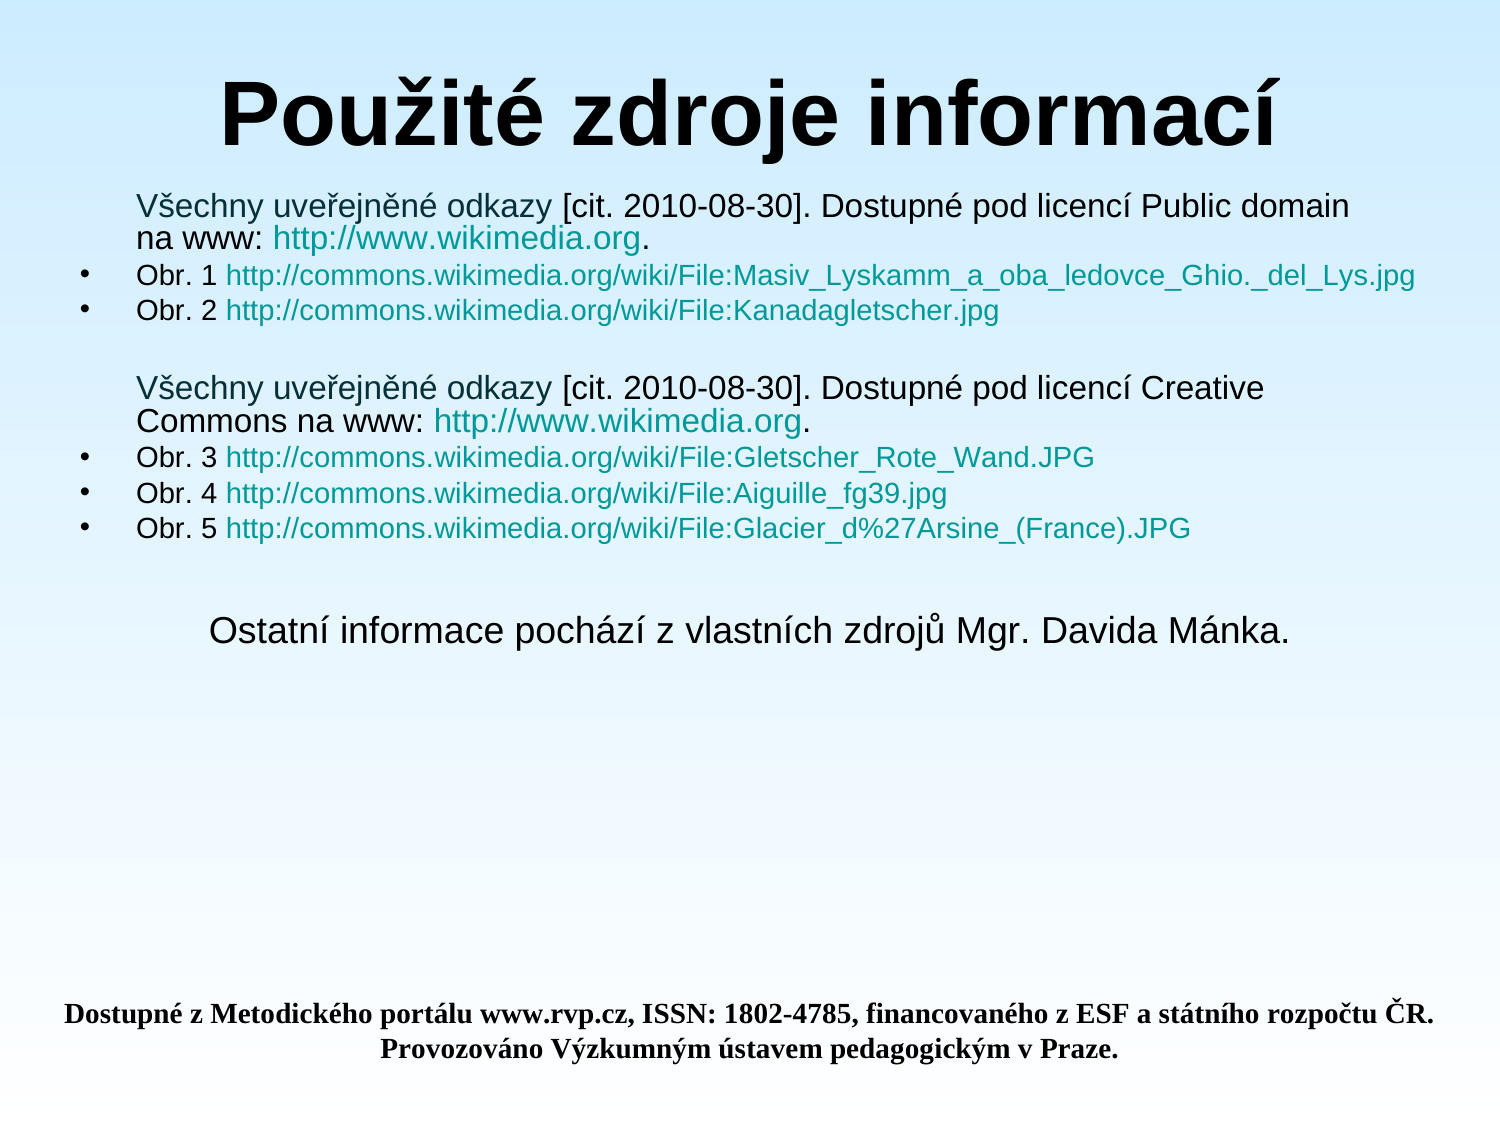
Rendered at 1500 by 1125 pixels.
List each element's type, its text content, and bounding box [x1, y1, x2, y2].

title Použité zdroje informací [75, 45, 1426, 173]
list Všechny uveřejněné odkazy [cit. 2010-08-30]. Dostupné pod licencí Public domain na www: http://www.wikimedia.org. Obr. 1 http://commons.wikimedia.org/wiki/File:Masiv_Lyskamm_a_oba_ledovce_Ghio._del_Lys.jpg Obr. 2 http://commons.wikimedia.org/wiki/File:Kanadagletscher.jpg Všechny uveřejněné odkazy [cit. 2010-08-30]. Dostupné pod licencí Creative Commons na www: http://www.wikimedia.org. Obr. 3 http://commons.wikimedia.org/wiki/File:Gletscher_Rote_Wand.JPG Obr. 4 http://commons.wikimedia.org/wiki/File:Aiguille_fg39.jpg Obr. 5 http://commons.wikimedia.org/wiki/File:Glacier_d%27Arsine_(France).JPG Ostatní informace pochází z vlastních zdrojů Mgr. Davida Mánka. [64, 184, 1436, 811]
text_box Dostupné z Metodického portálu www.rvp.cz, ISSN: 1802-4785, financovaného z ESF a státního rozpočtu ČR. Provozováno Výzkumným ústavem pedagogickým v Praze. [0, 986, 1500, 1125]
